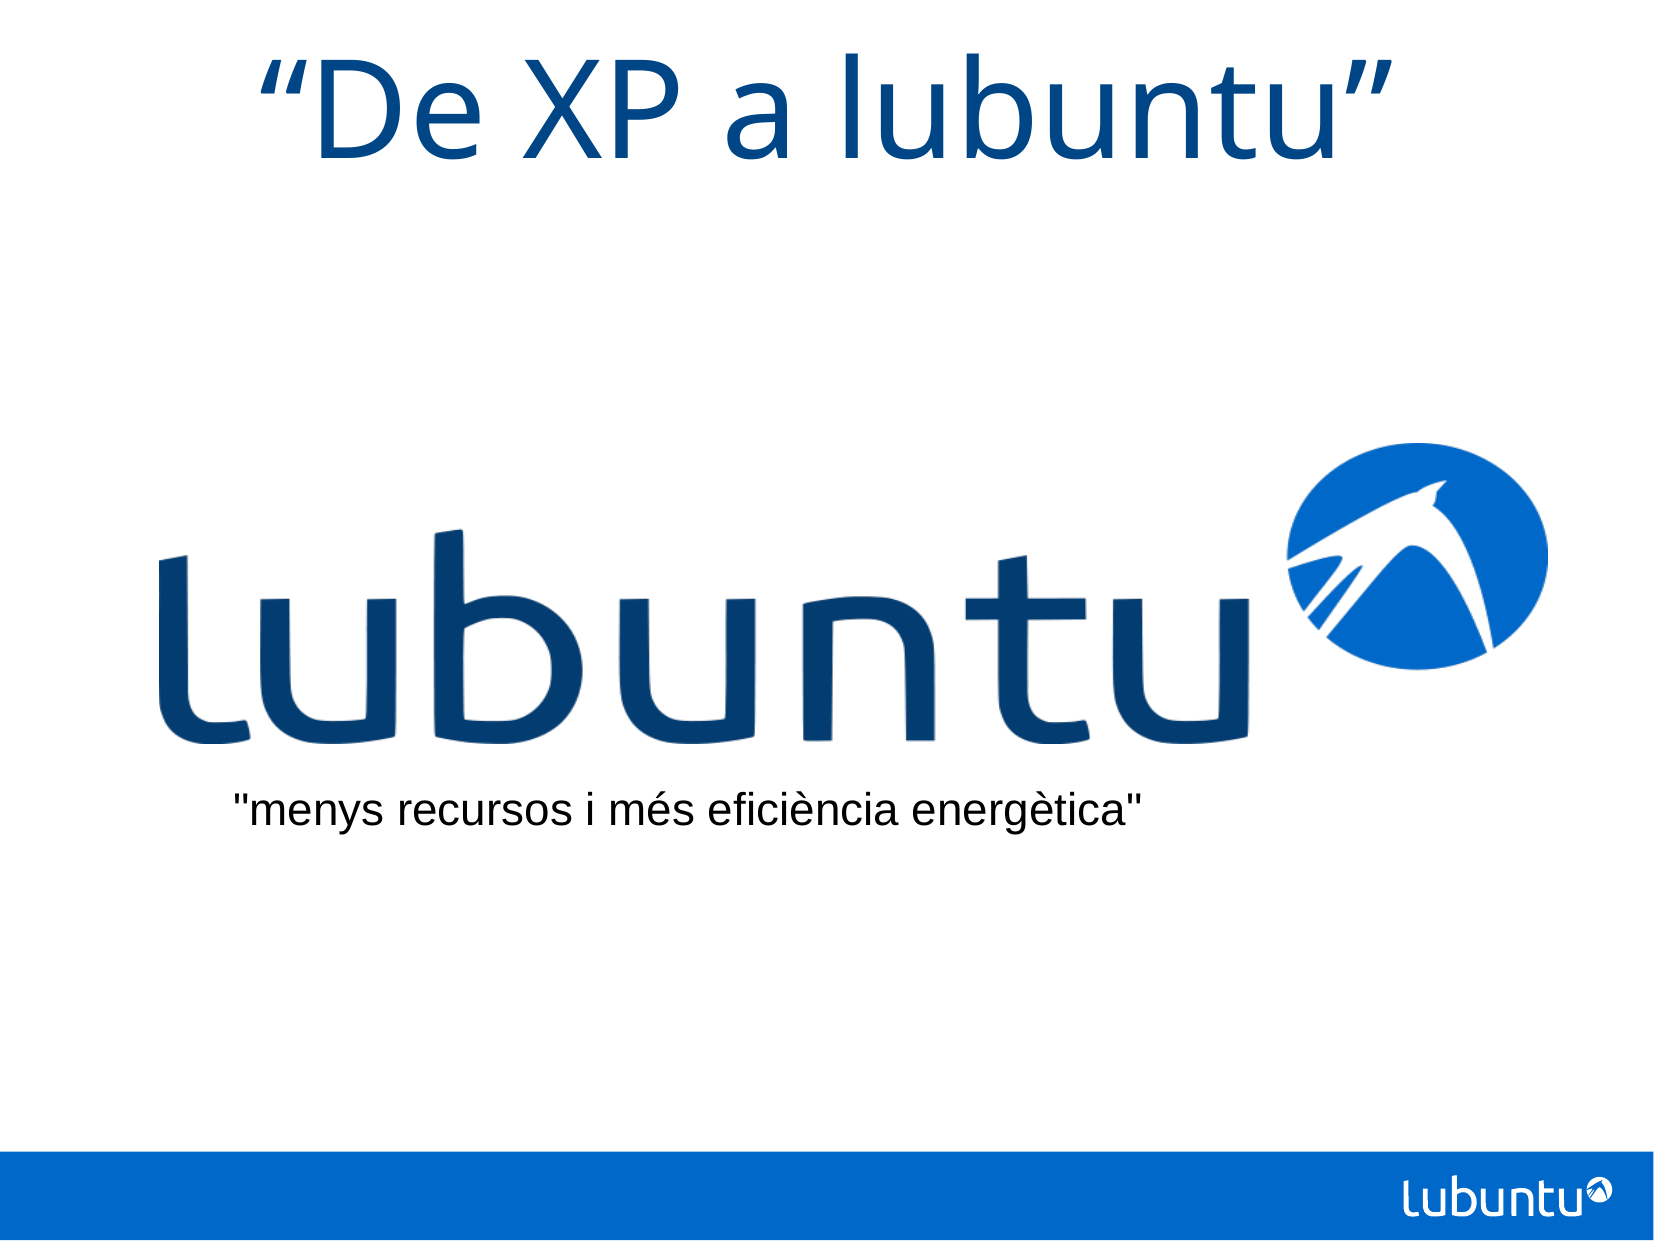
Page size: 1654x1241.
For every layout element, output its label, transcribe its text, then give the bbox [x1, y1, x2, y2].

picture [159, 443, 1548, 744]
title “De XP a lubuntu” [82, 31, 1571, 197]
text_box "menys recursos i més eficiència energètica" [218, 776, 1193, 910]
